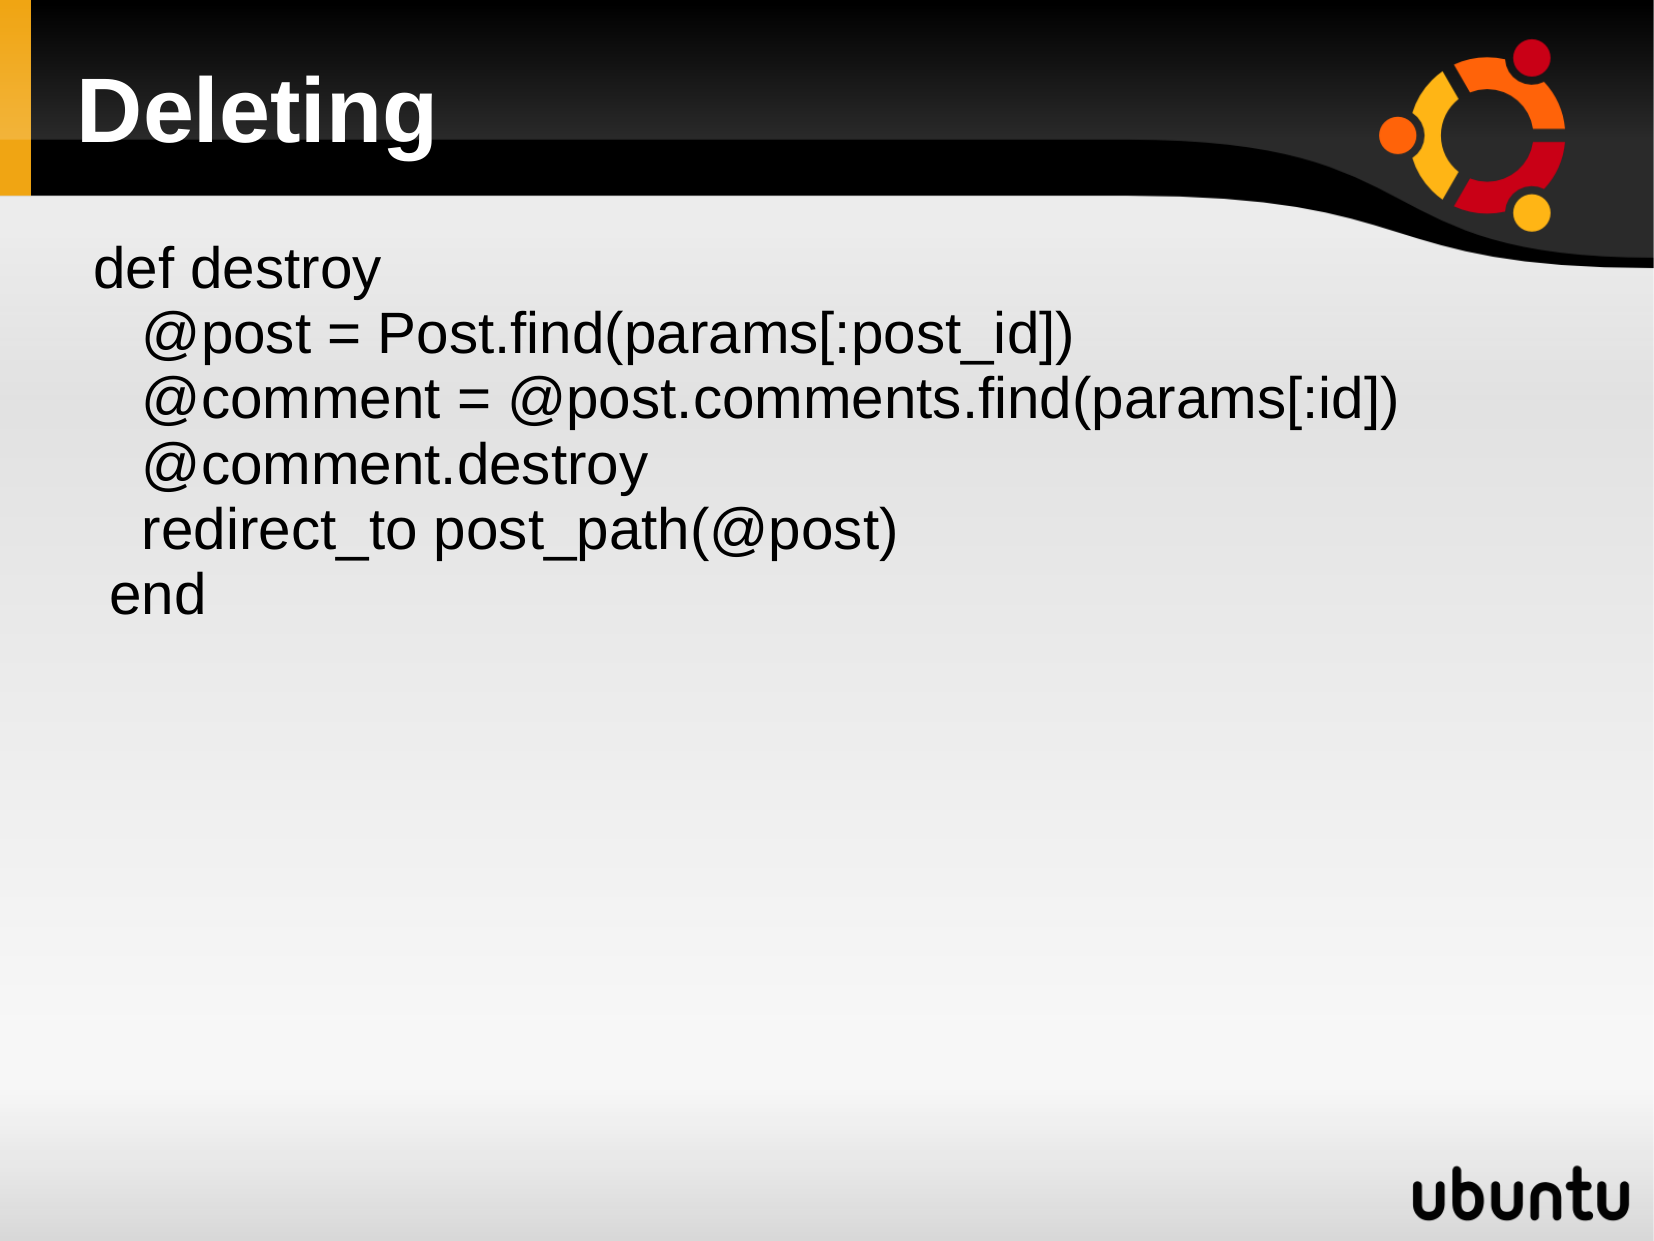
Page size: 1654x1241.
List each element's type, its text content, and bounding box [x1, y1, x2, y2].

picture [0, 0, 1654, 1241]
title Deleting [76, 14, 1565, 207]
list def destroy @post = Post.find(params[:post_id]) @comment = @post.comments.find(params[:id]) @comment.destroy redirect_to post_path(@post) end [76, 236, 1566, 1040]
